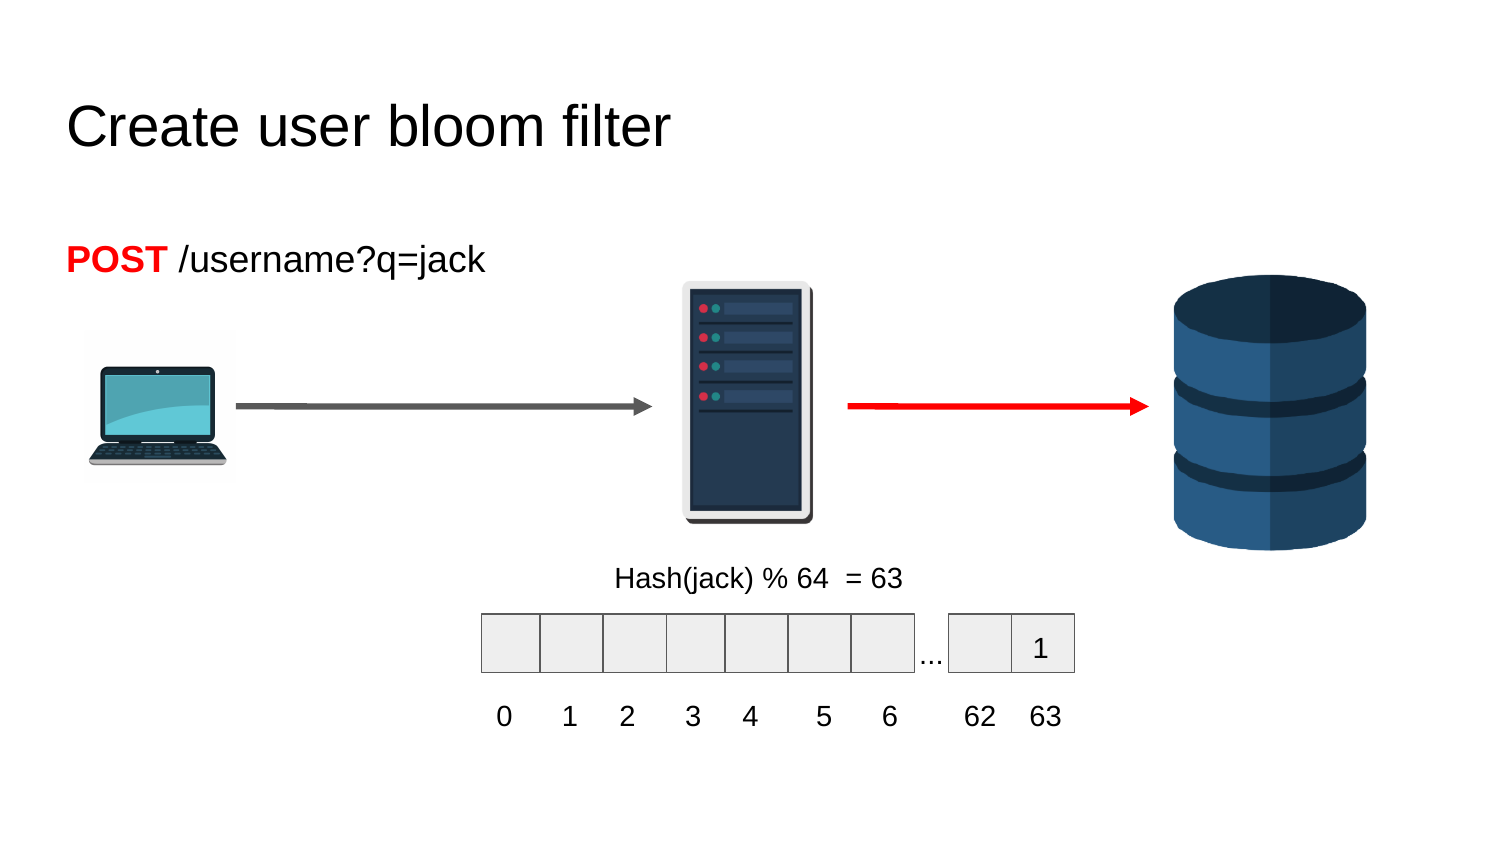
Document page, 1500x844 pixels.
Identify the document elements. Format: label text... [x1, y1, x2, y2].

text_box [948, 613, 1075, 673]
picture [1148, 244, 1397, 568]
text_box 1 [1017, 613, 1069, 646]
title Create user bloom filter [51, 72, 1096, 167]
text_box POST /username?q=jack [51, 219, 545, 314]
picture [652, 250, 848, 544]
picture [84, 330, 236, 483]
text_box Hash(jack) % 64 = 63 [599, 544, 965, 603]
text_box 0 1 2 3 4 5 6 62 63 [473, 682, 1120, 728]
text_box [481, 613, 915, 673]
text_box ... [904, 620, 1002, 667]
